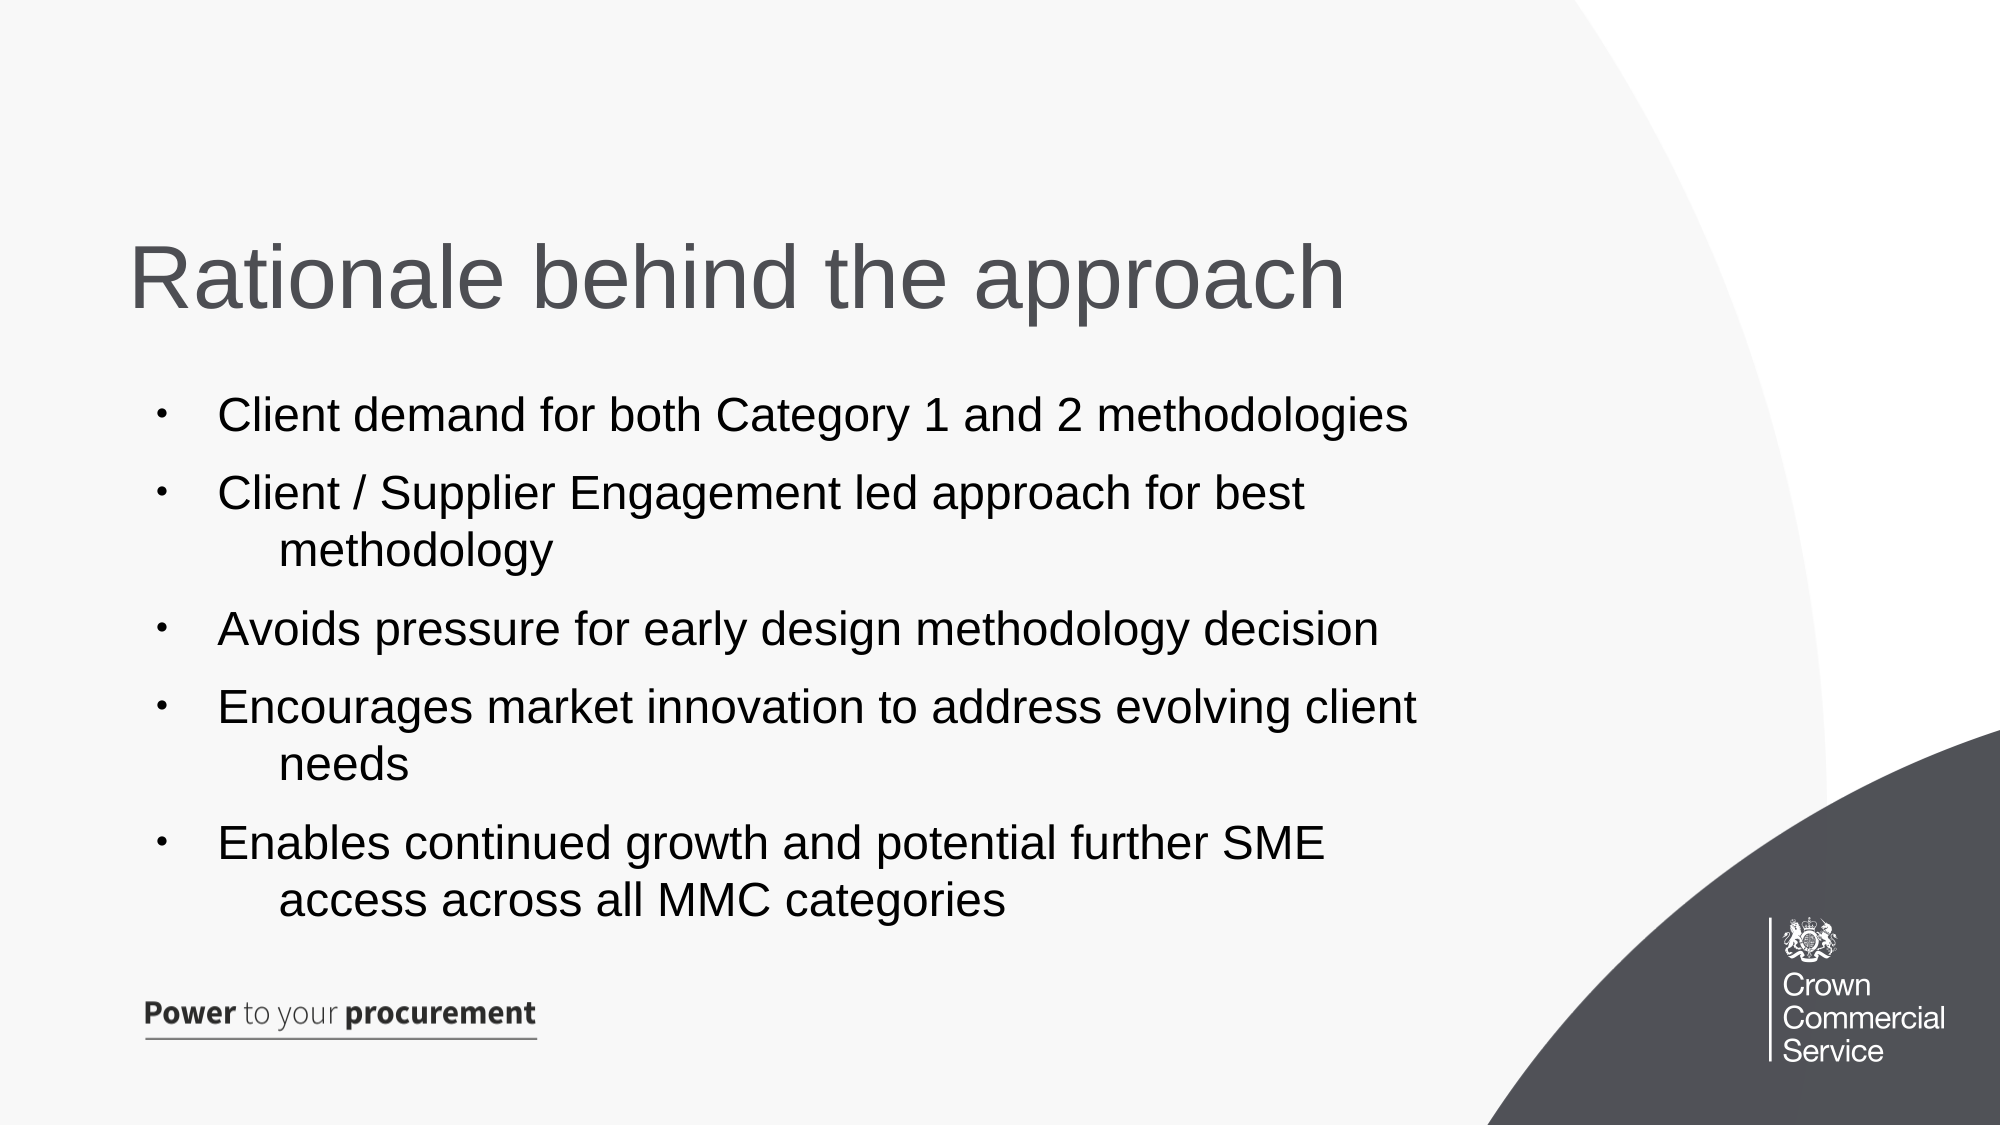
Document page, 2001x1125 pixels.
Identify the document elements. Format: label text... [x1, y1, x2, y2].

title Rationale behind the approach [128, 219, 1922, 358]
subtitle Client demand for both Category 1 and 2 methodologies Client / Supplier Engagement led approach for best methodology Avoids pressure for early design methodology decision Encourages market innovation to address evolving client needs Enables continued growth and potential further SME access across all MMC categories [128, 383, 1465, 1063]
